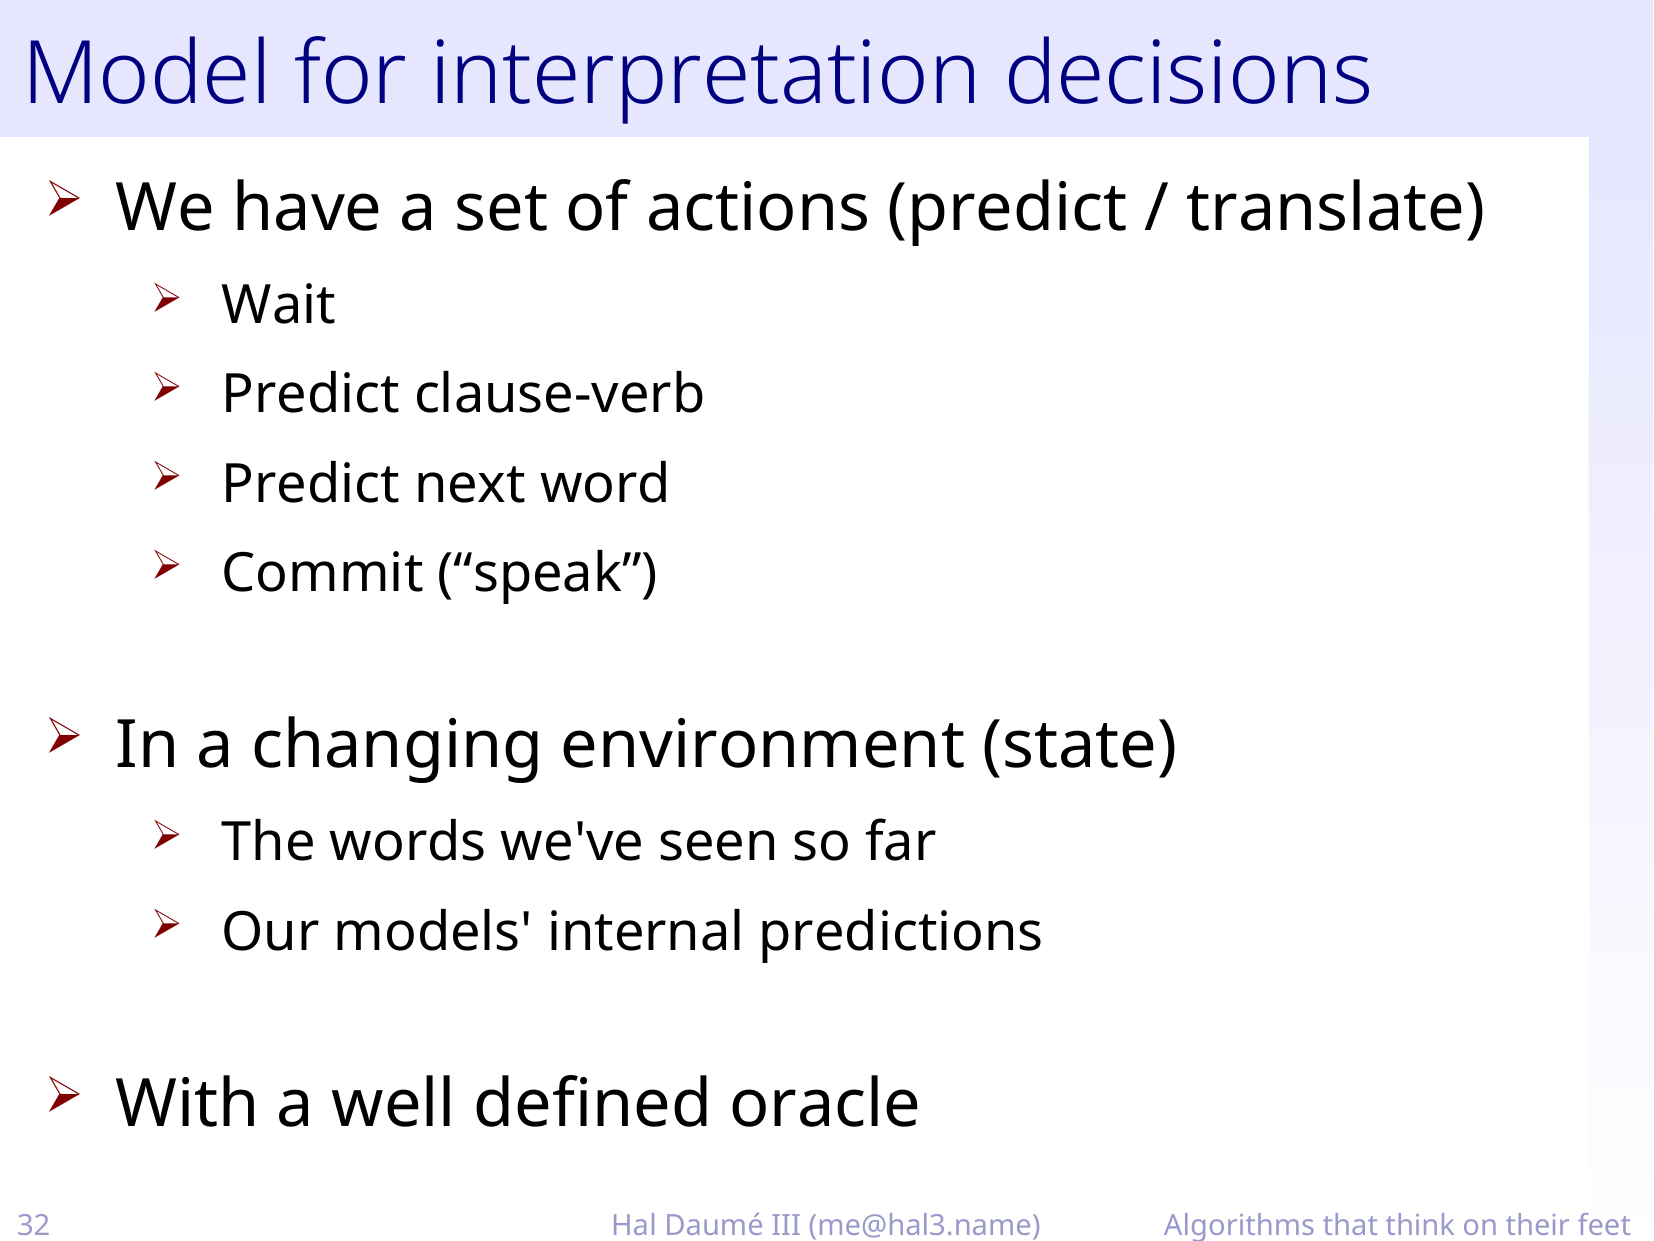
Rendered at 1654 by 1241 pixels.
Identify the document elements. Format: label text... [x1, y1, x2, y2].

title Model for interpretation decisions [22, 8, 1639, 131]
list We have a set of actions (predict / translate) Wait Predict clause-verb Predict next word Commit (“speak”) In a changing environment (state) The words we've seen so far Our models' internal predictions With a well defined oracle [32, 159, 1575, 1016]
